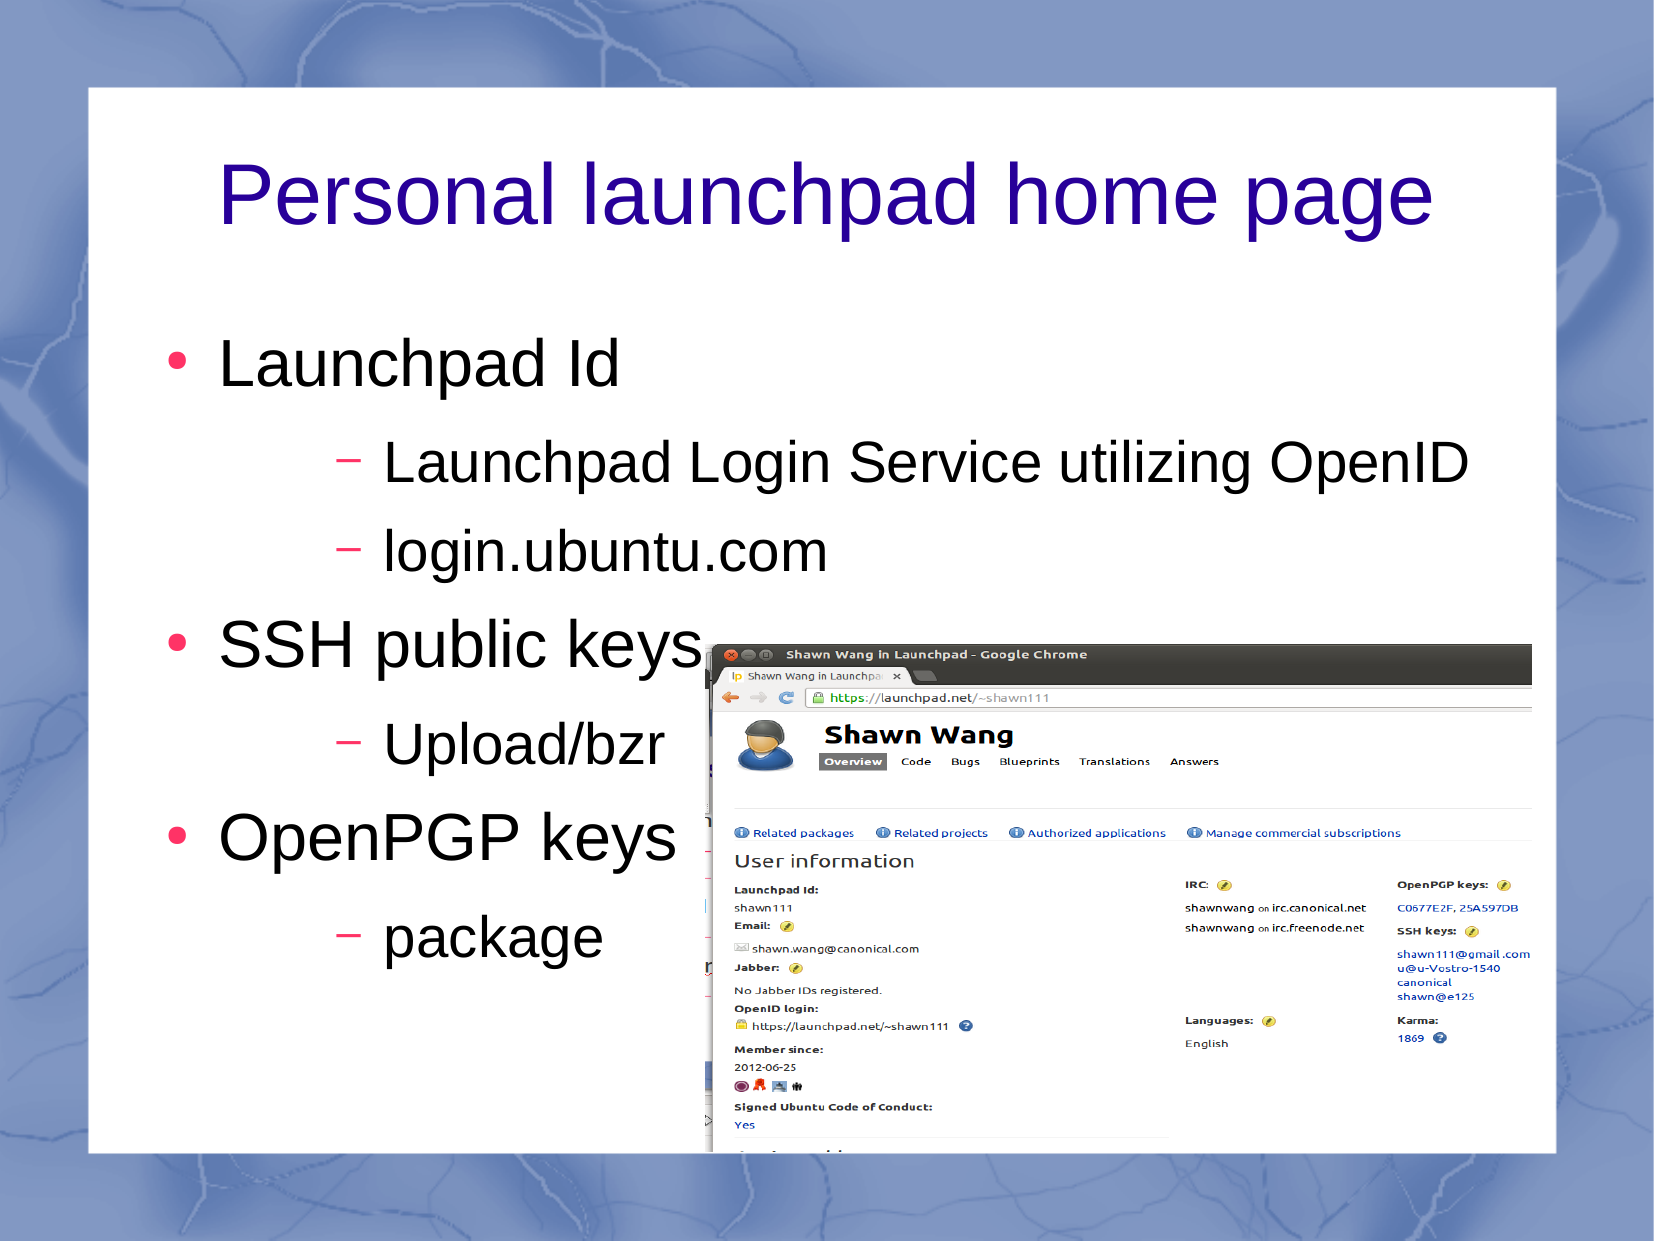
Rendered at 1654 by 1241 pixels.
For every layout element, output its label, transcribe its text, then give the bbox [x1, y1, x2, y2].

picture [0, 0, 1654, 1241]
title Personal launchpad home page [118, 90, 1536, 298]
list Launchpad Id Launchpad Login Service utilizing OpenID login.ubuntu.com SSH public keys Upload/bzr OpenPGP keys package [147, 325, 1506, 1031]
